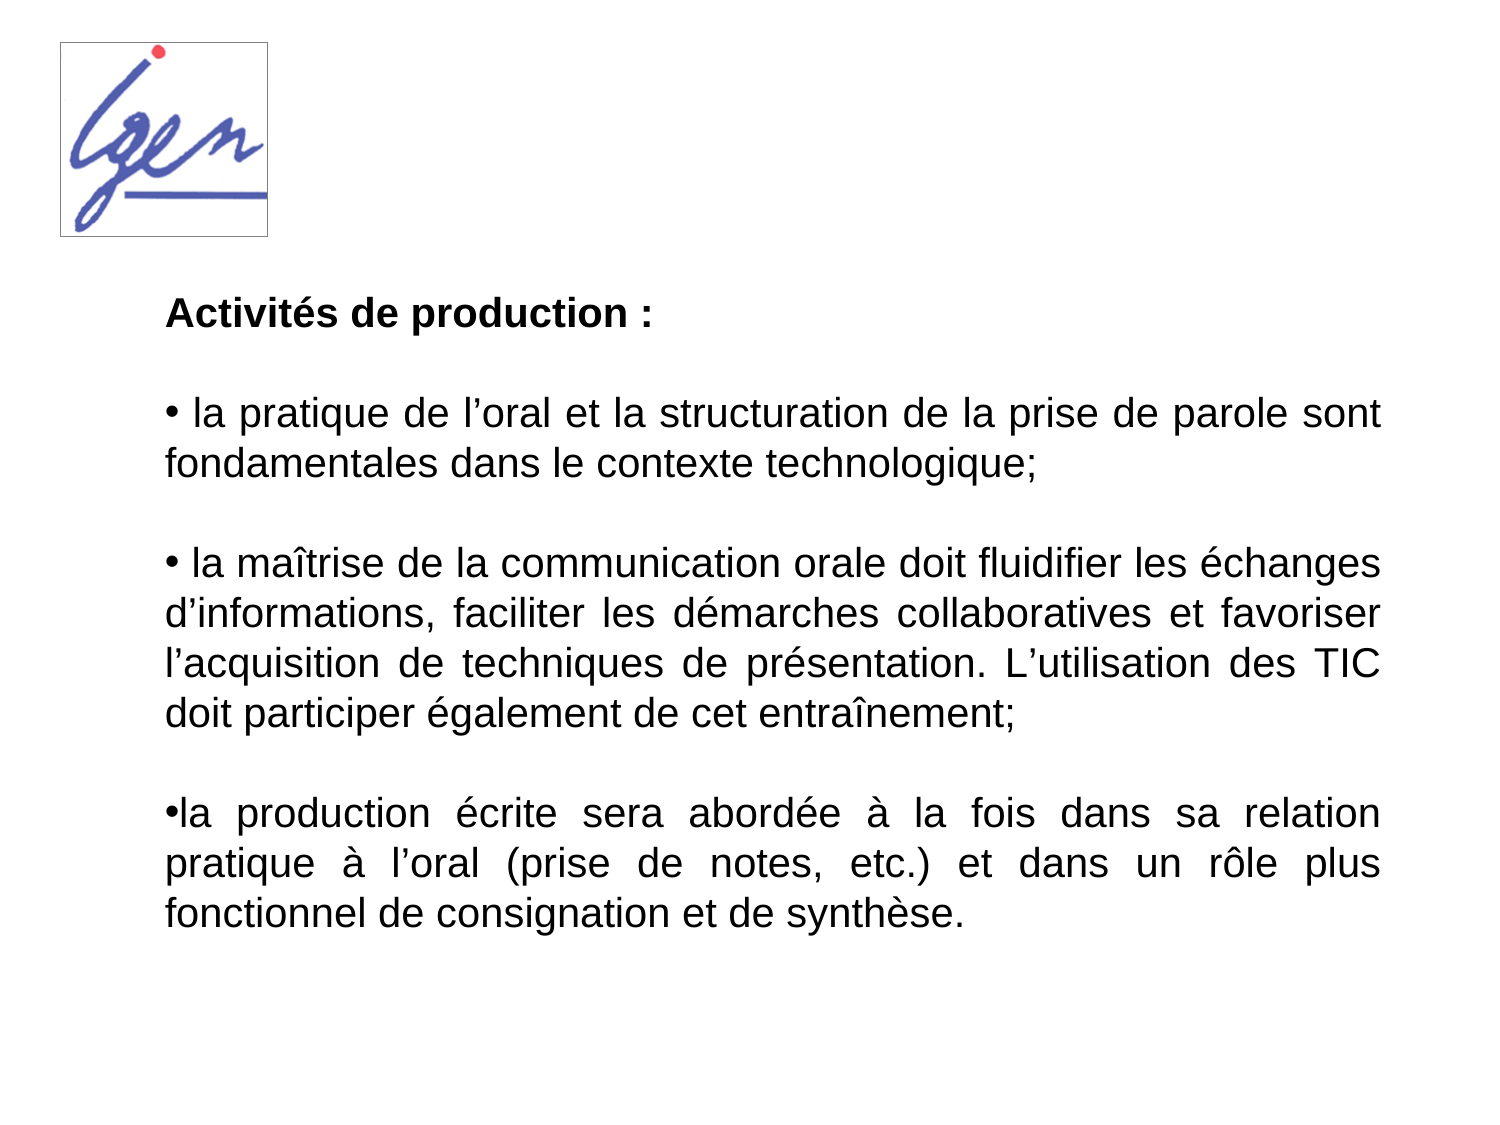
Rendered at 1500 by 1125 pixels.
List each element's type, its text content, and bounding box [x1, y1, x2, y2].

picture [60, 42, 268, 237]
text_box Activités de production : la pratique de l’oral et la structuration de la prise de parole sont fondamentales dans le contexte technologique; la maîtrise de la communication orale doit fluidifier les échanges d’informations, faciliter les démarches collaboratives et favoriser l’acquisition de techniques de présentation. L’utilisation des TIC doit participer également de cet entraînement; la production écrite sera abordée à la fois dans sa relation pratique à l’oral (prise de notes, etc.) et dans un rôle plus fonctionnel de consignation et de synthèse. [150, 278, 1397, 1044]
